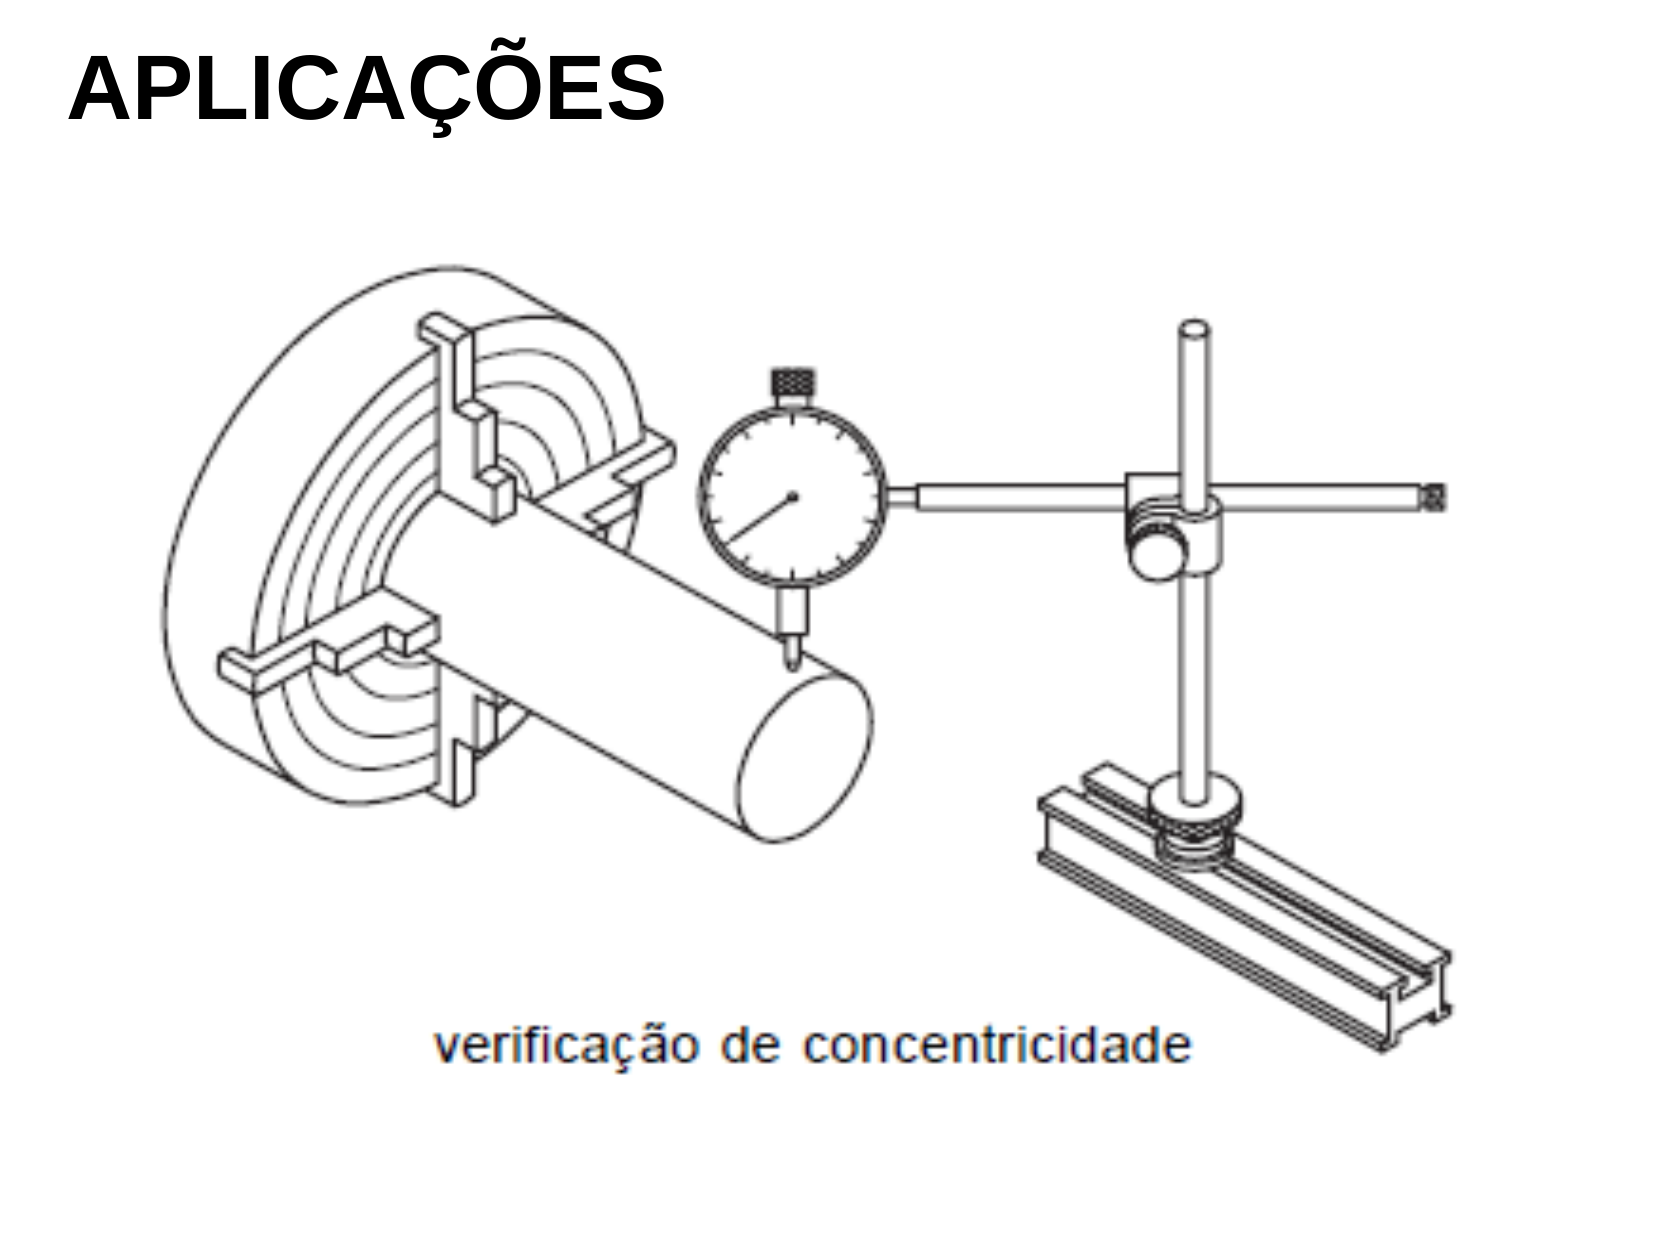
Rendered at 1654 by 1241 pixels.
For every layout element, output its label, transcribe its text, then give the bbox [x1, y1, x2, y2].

title APLICAÇÕES [0, 20, 735, 182]
picture [97, 255, 1517, 1089]
